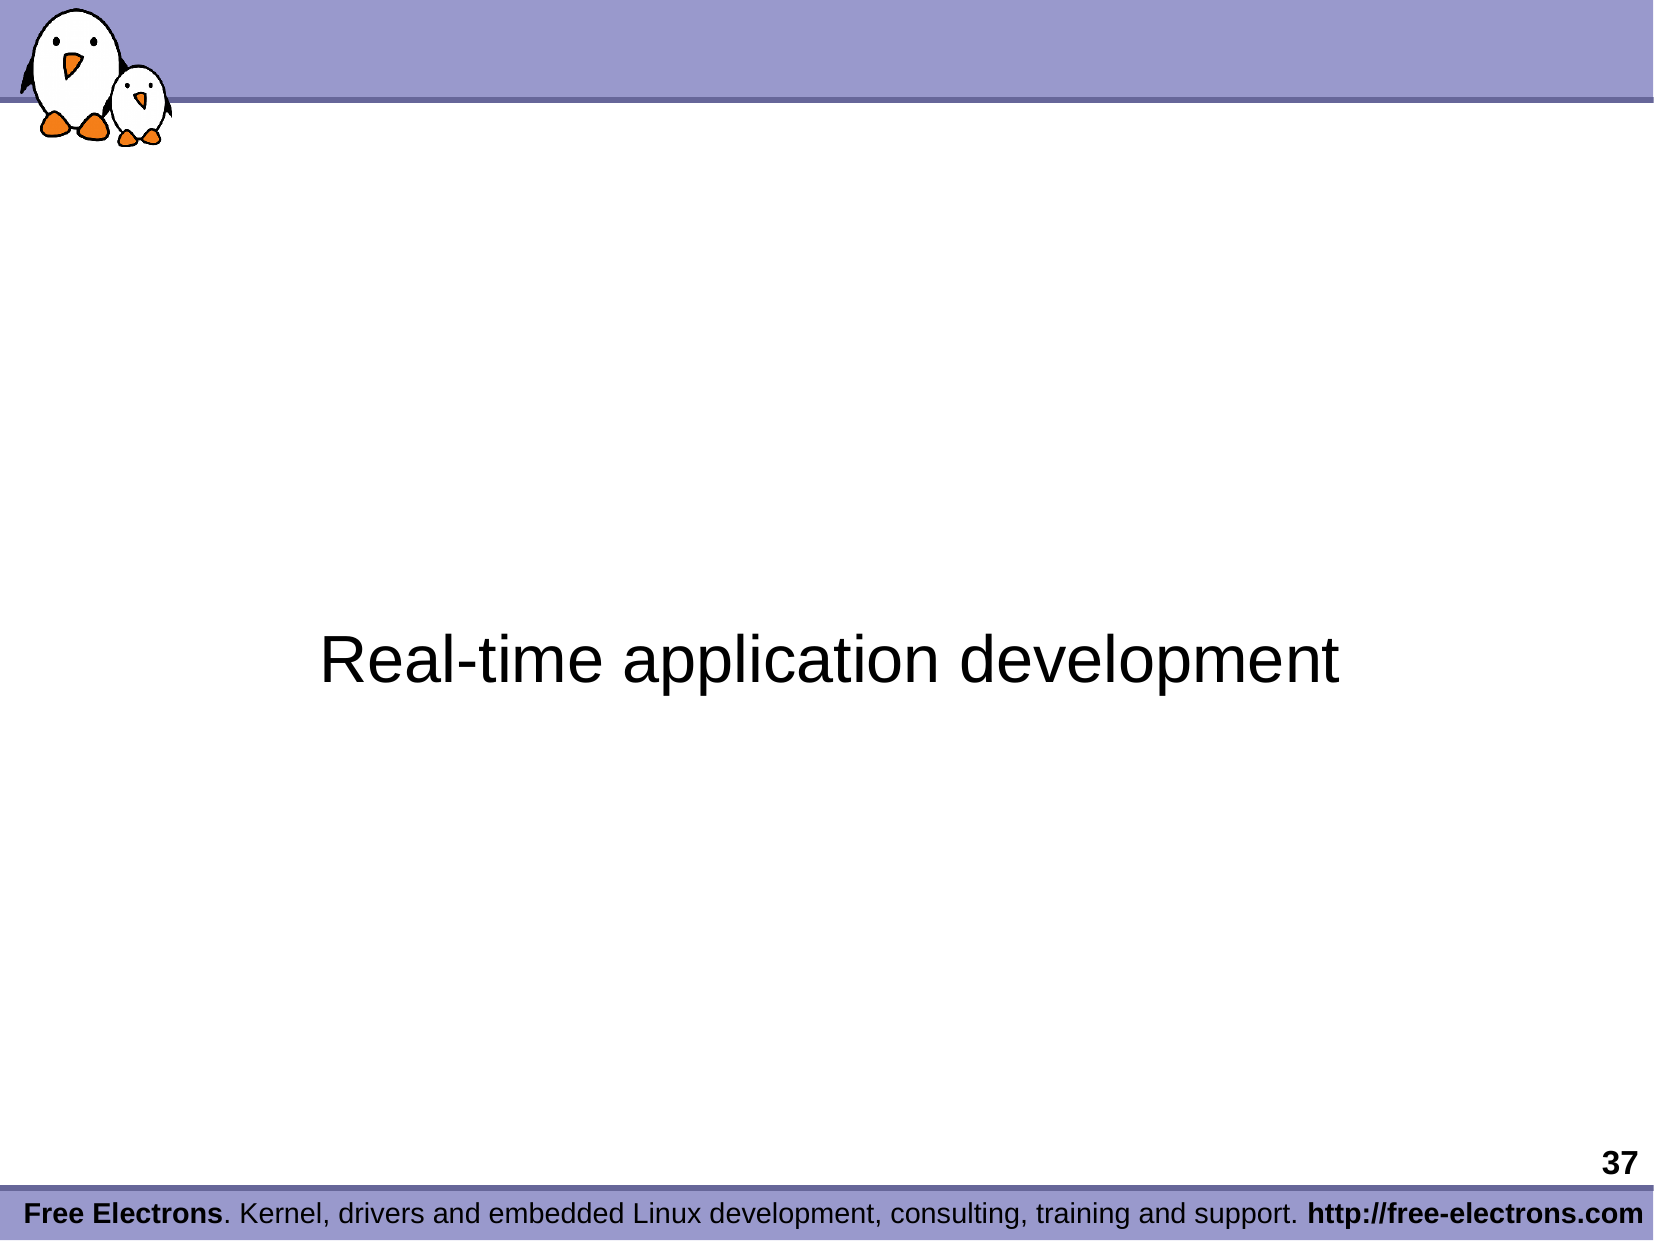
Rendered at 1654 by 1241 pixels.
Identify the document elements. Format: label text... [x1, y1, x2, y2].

subtitle Real-time application development [68, 201, 1592, 1118]
picture [20, 8, 172, 147]
